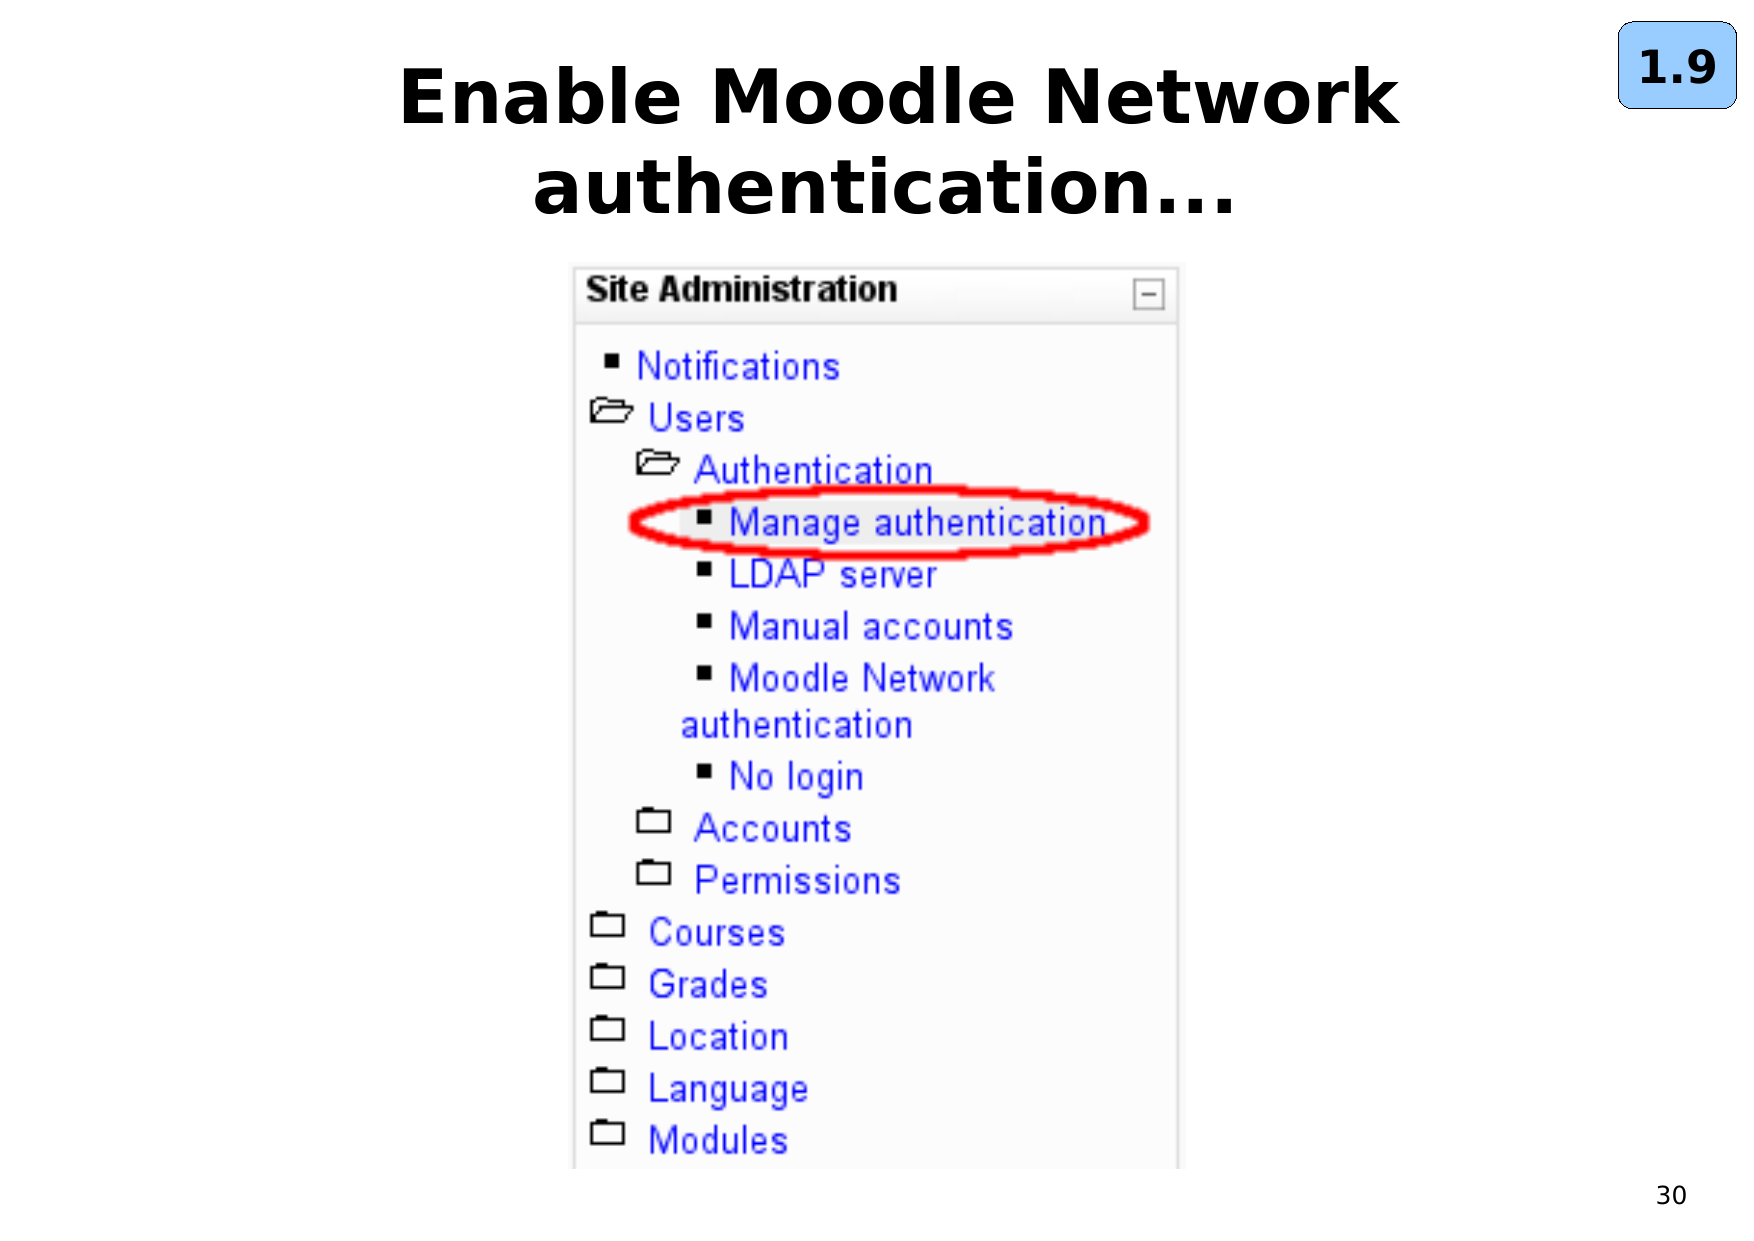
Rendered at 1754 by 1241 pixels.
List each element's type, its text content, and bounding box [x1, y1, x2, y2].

picture [568, 262, 1186, 1169]
text_box 1.9 [1618, 21, 1737, 109]
title Enable Moodle Network authentication... [59, 34, 1713, 242]
